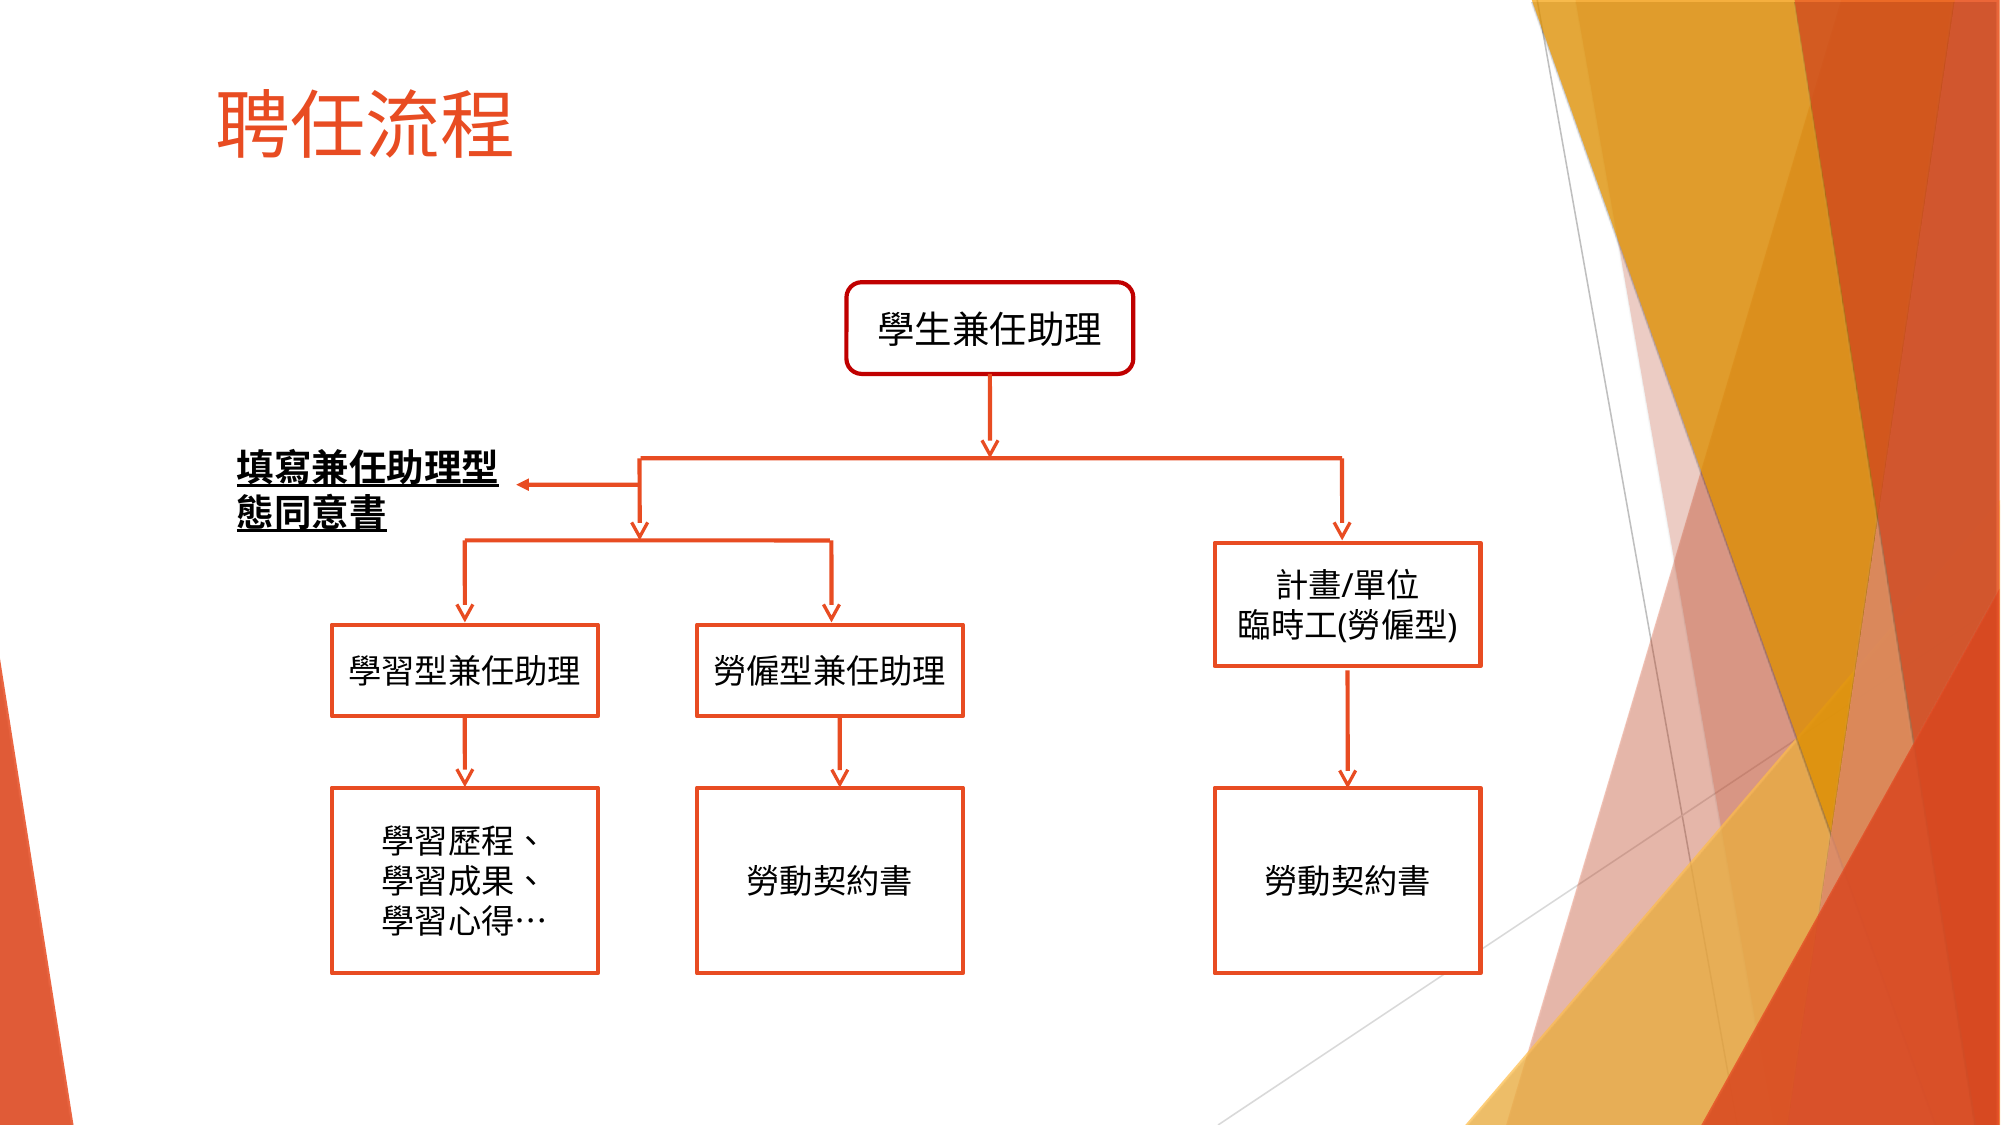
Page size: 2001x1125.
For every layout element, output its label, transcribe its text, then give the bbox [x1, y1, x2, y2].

text_box 計畫/單位 臨時工(勞僱型) [1214, 542, 1481, 667]
text_box 勞僱型兼任助理 [696, 624, 963, 717]
text_box 學習型兼任助理 [331, 624, 598, 717]
text_box 學生兼任助理 [846, 282, 1134, 374]
text_box 勞動契約書 [696, 787, 963, 974]
text_box 填寫兼任助理型態同意書 [222, 436, 548, 542]
text_box 聘任流程 [200, 70, 1326, 176]
text_box 勞動契約書 [1214, 787, 1481, 974]
text_box 學習歷程、 學習成果、 學習心得… [331, 787, 598, 974]
